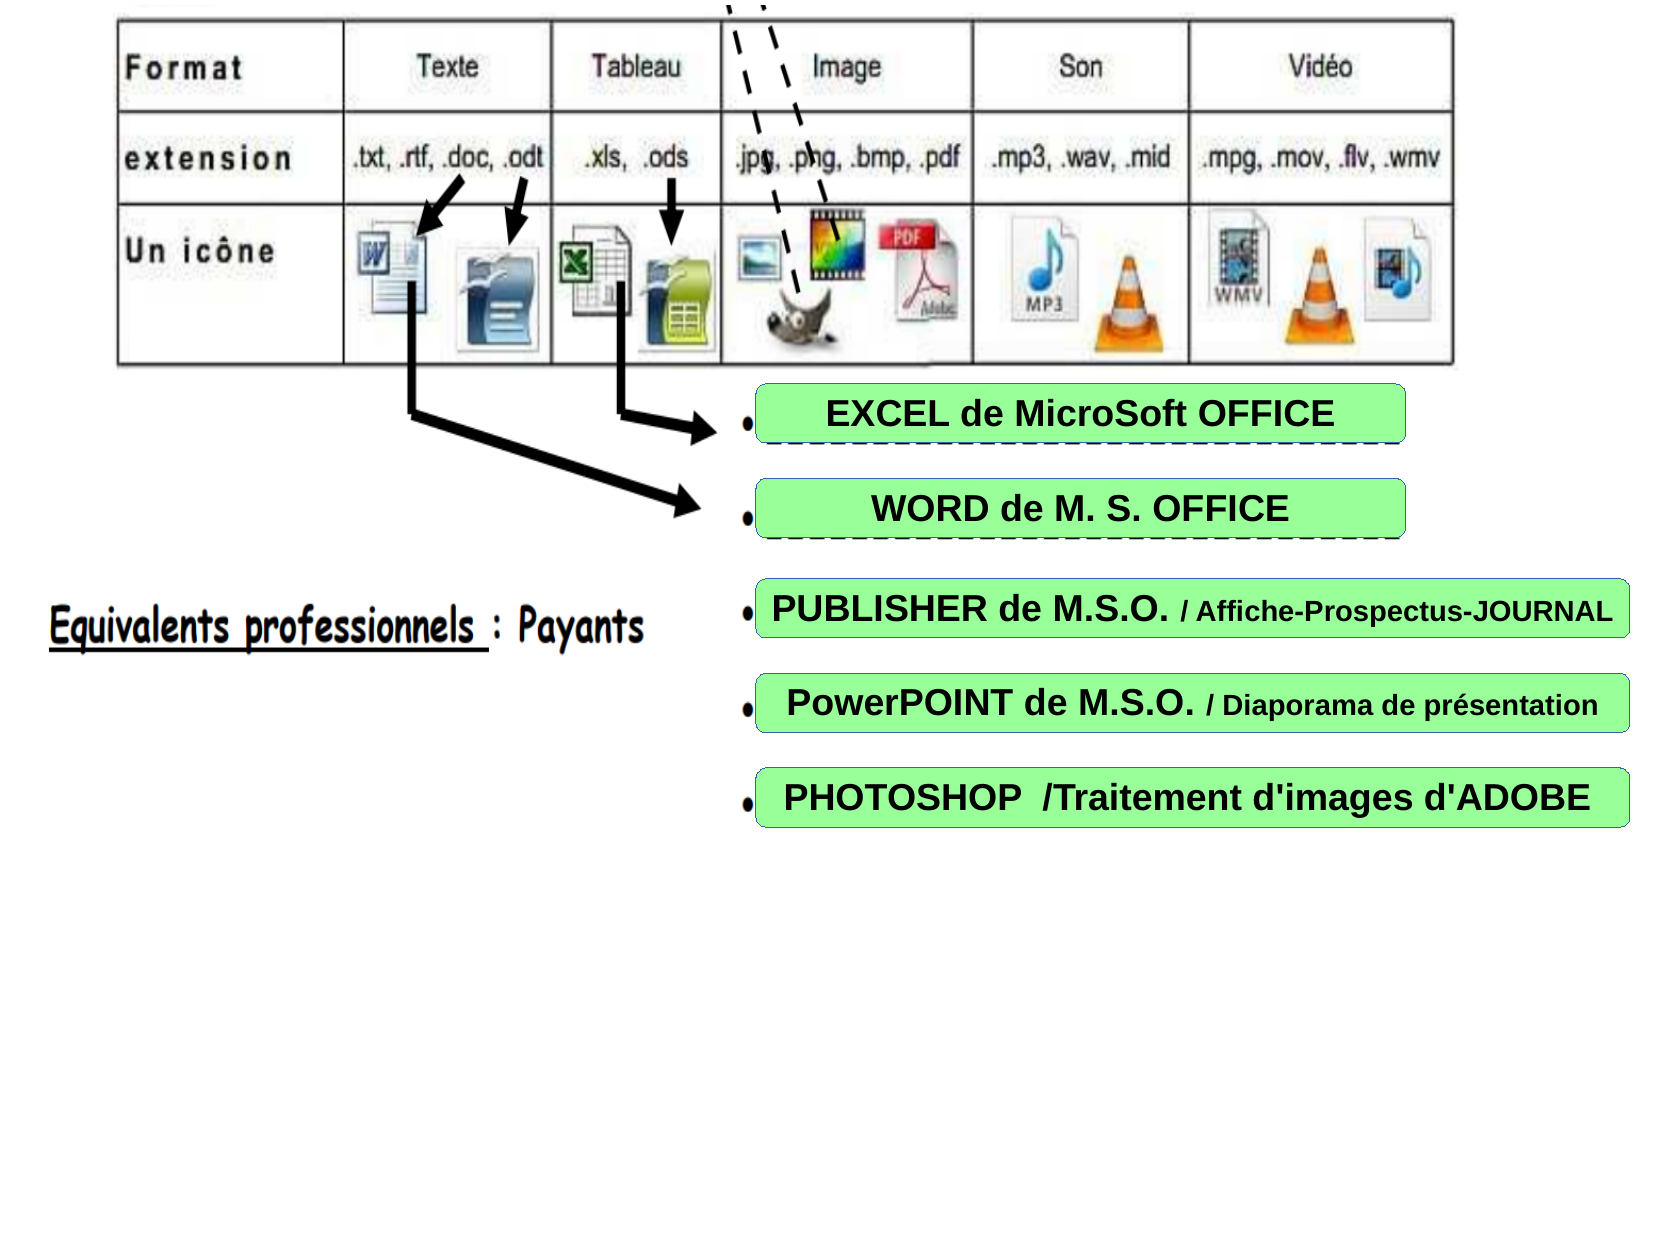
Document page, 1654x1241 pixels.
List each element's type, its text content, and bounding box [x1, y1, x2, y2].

text_box WORD de M. S. OFFICE [755, 478, 1406, 538]
text_box PUBLISHER de M.S.O. / Affiche-Prospectus-JOURNAL [755, 578, 1630, 638]
text_box PHOTOSHOP /Traitement d'images d'ADOBE [755, 767, 1630, 828]
picture [0, 5, 1630, 845]
text_box PowerPOINT de M.S.O. / Diaporama de présentation [755, 673, 1630, 733]
text_box EXCEL de MicroSoft OFFICE [755, 383, 1406, 443]
